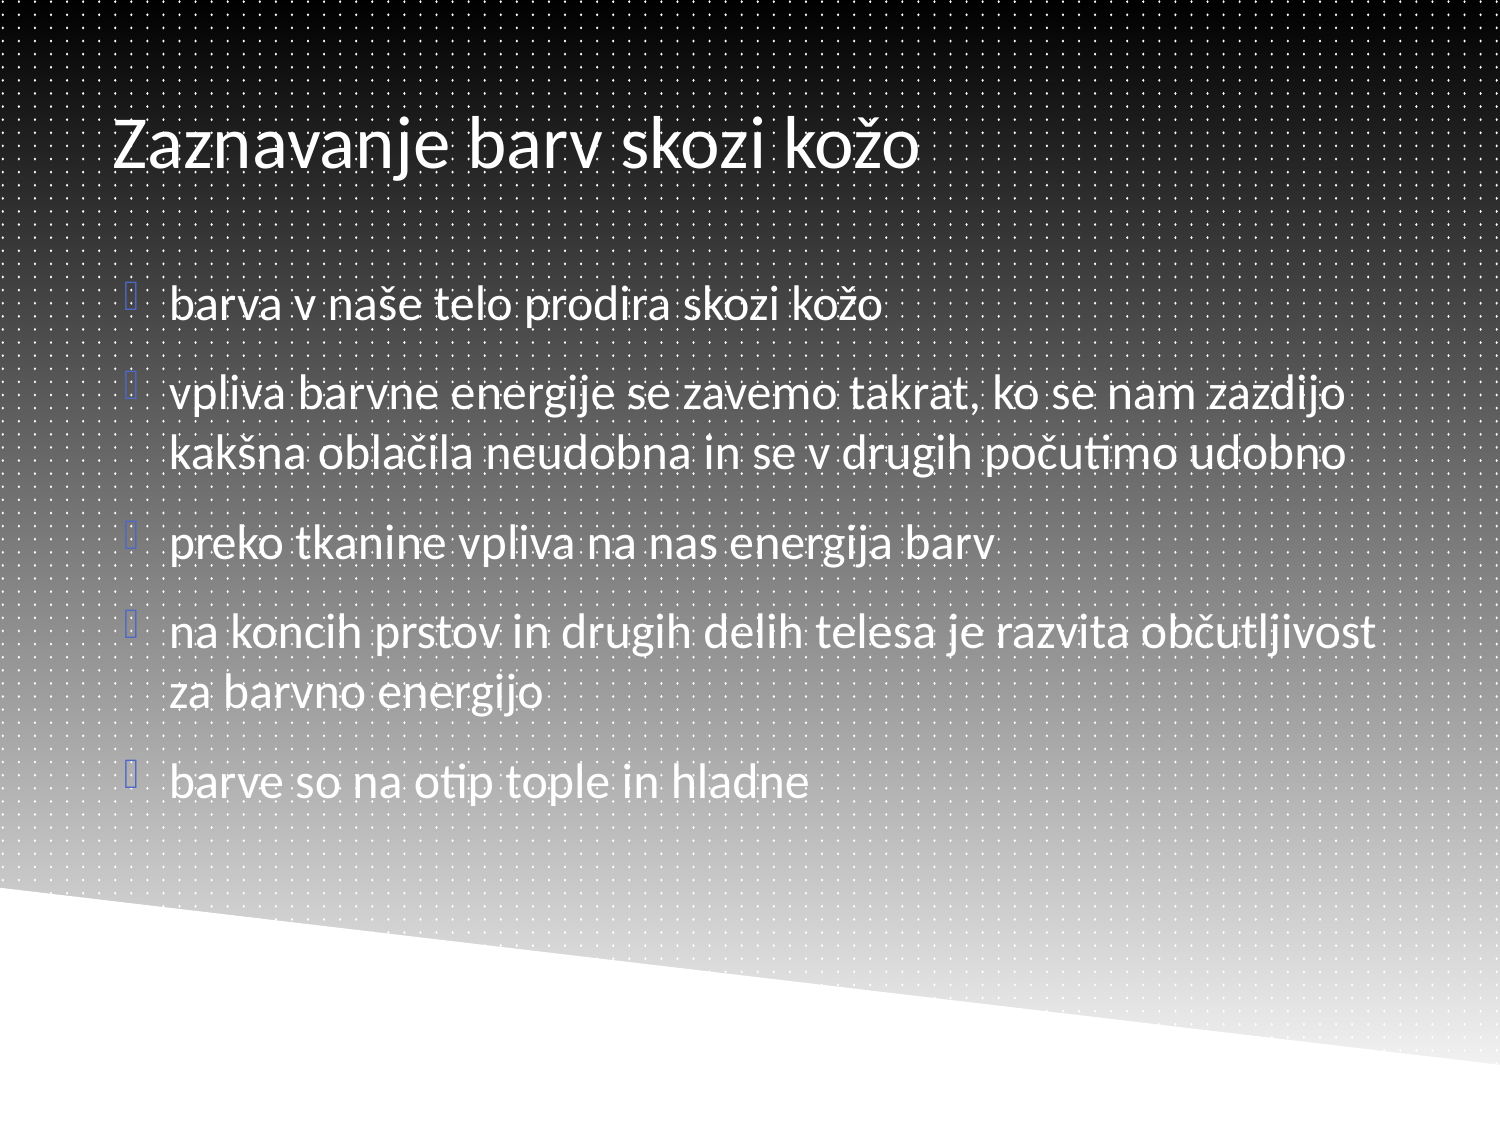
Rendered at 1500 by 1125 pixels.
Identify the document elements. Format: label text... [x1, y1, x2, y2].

title Zaznavanje barv skozi kožo [112, 45, 1388, 233]
list barva v naše telo prodira skozi kožo vpliva barvne energije se zavemo takrat, ko se nam zazdijo kakšna oblačila neudobna in se v drugih počutimo udobno preko tkanine vpliva na nas energija barv na koncih prstov in drugih delih telesa je razvita občutljivost za barvno energijo barve so na otip tople in hladne [112, 262, 1388, 953]
